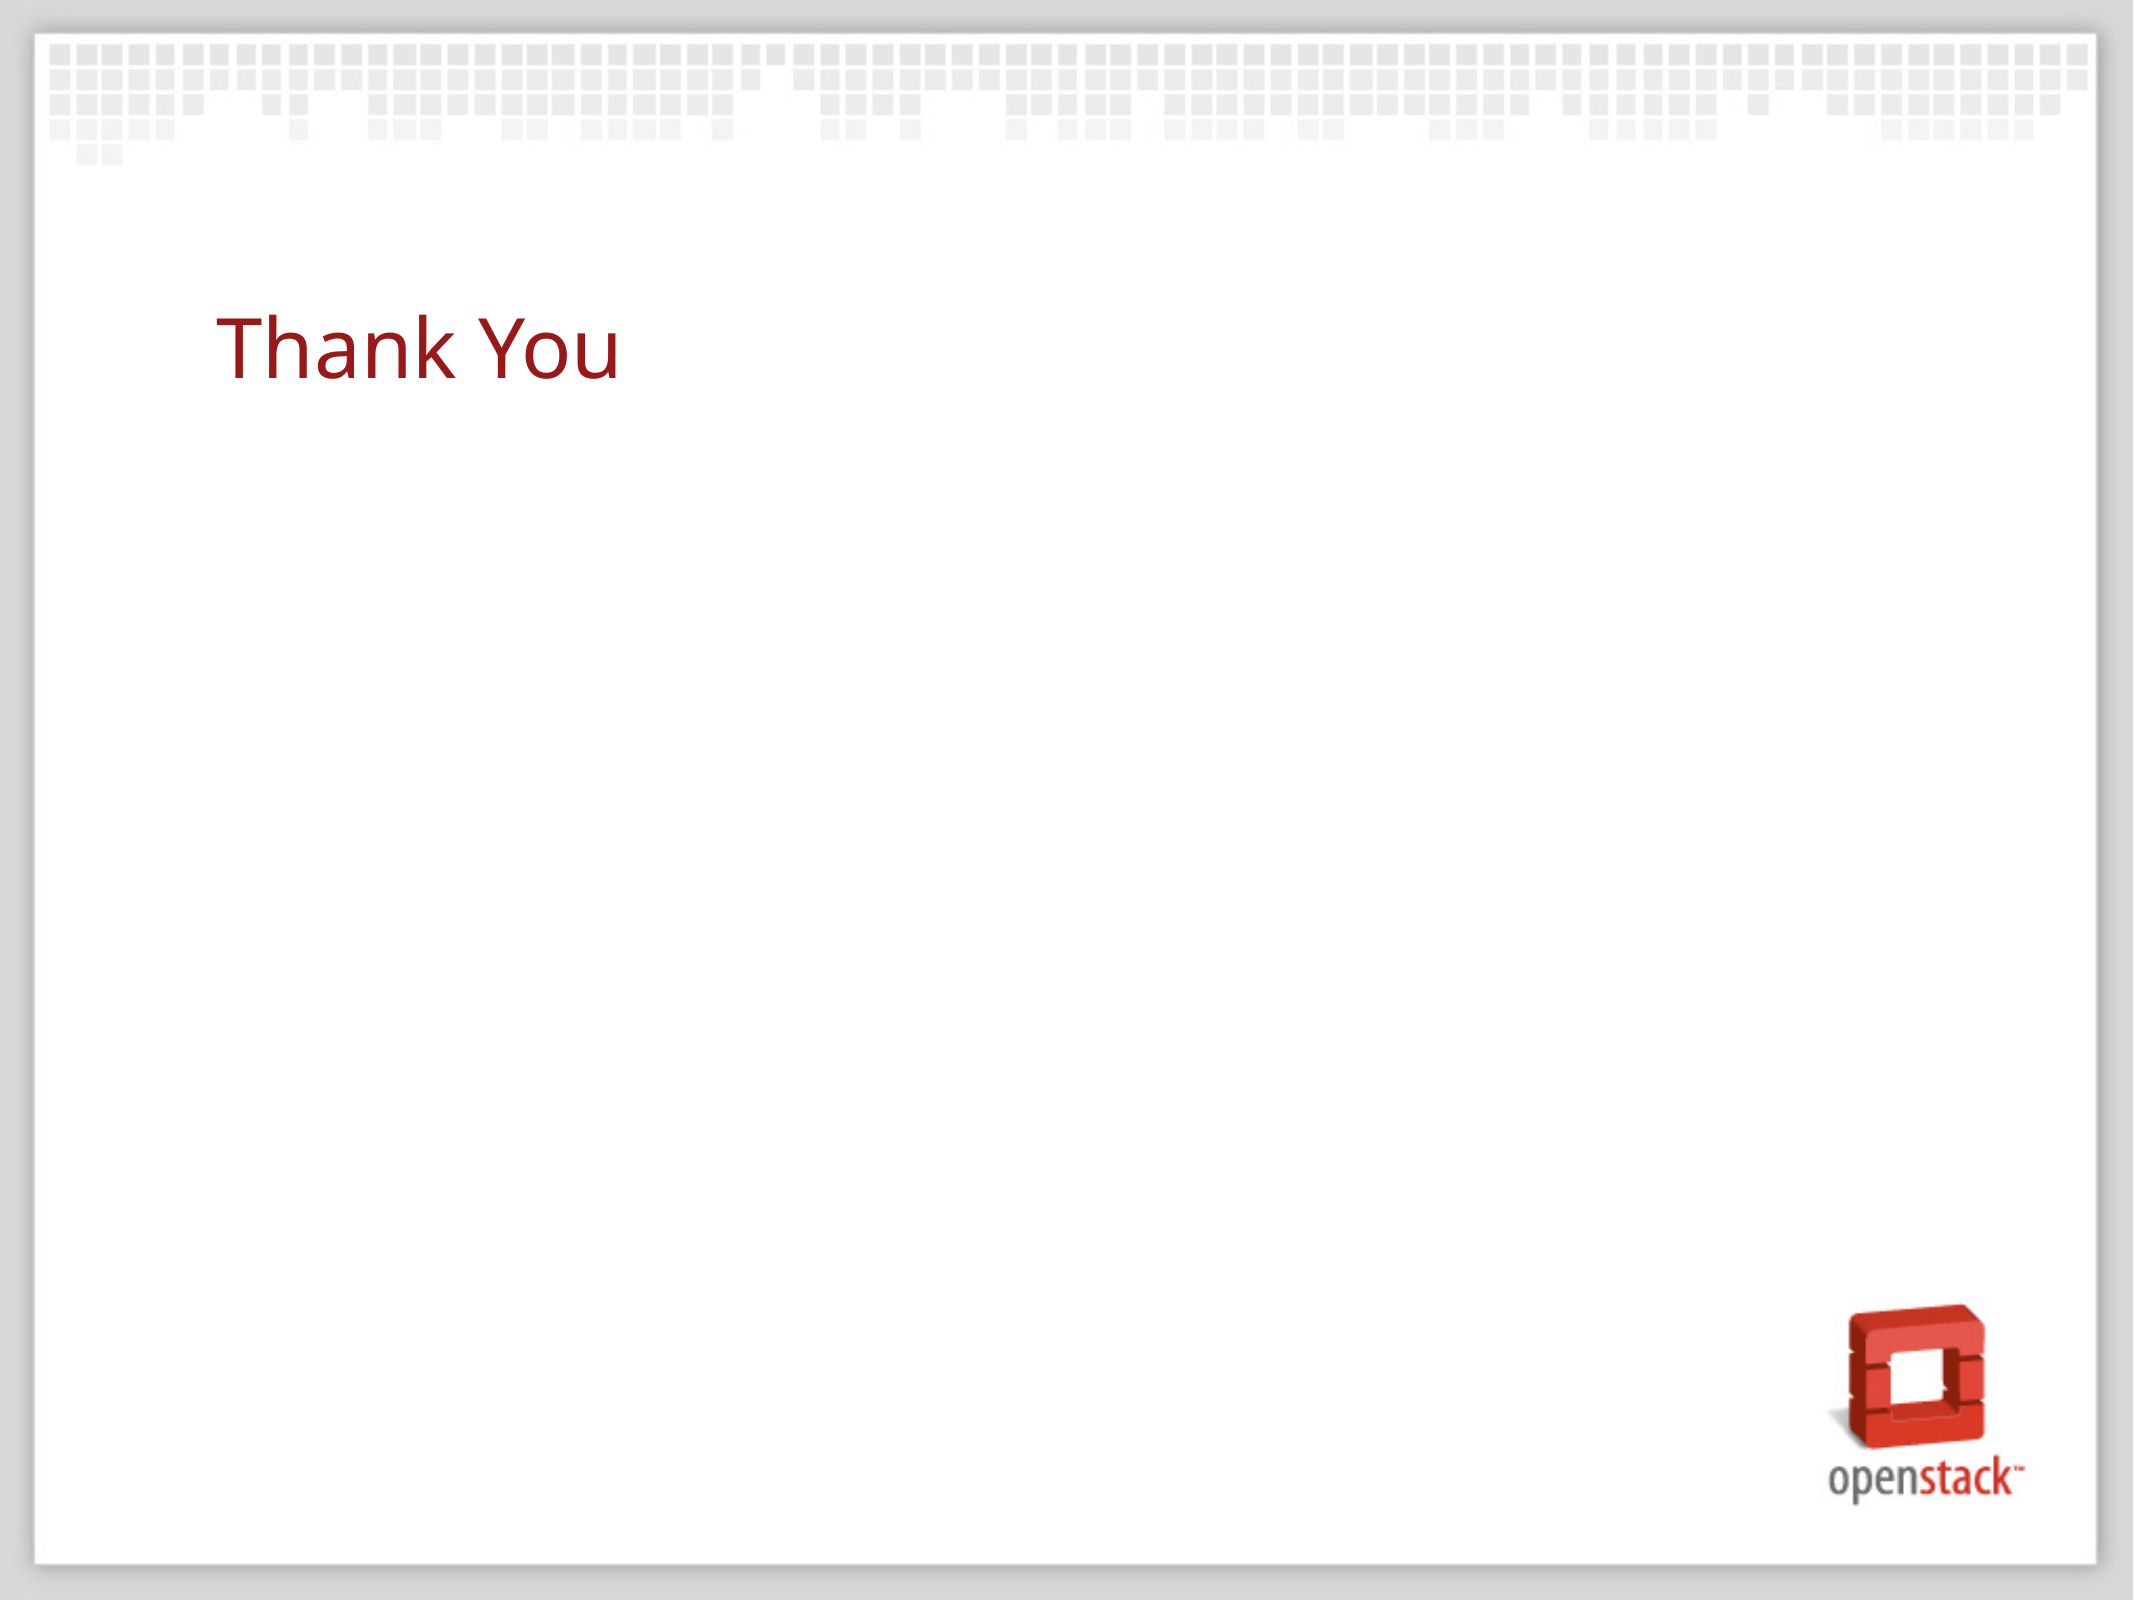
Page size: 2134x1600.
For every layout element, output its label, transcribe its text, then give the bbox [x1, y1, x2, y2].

title Thank You [208, 199, 1925, 491]
picture [0, 0, 2134, 1600]
